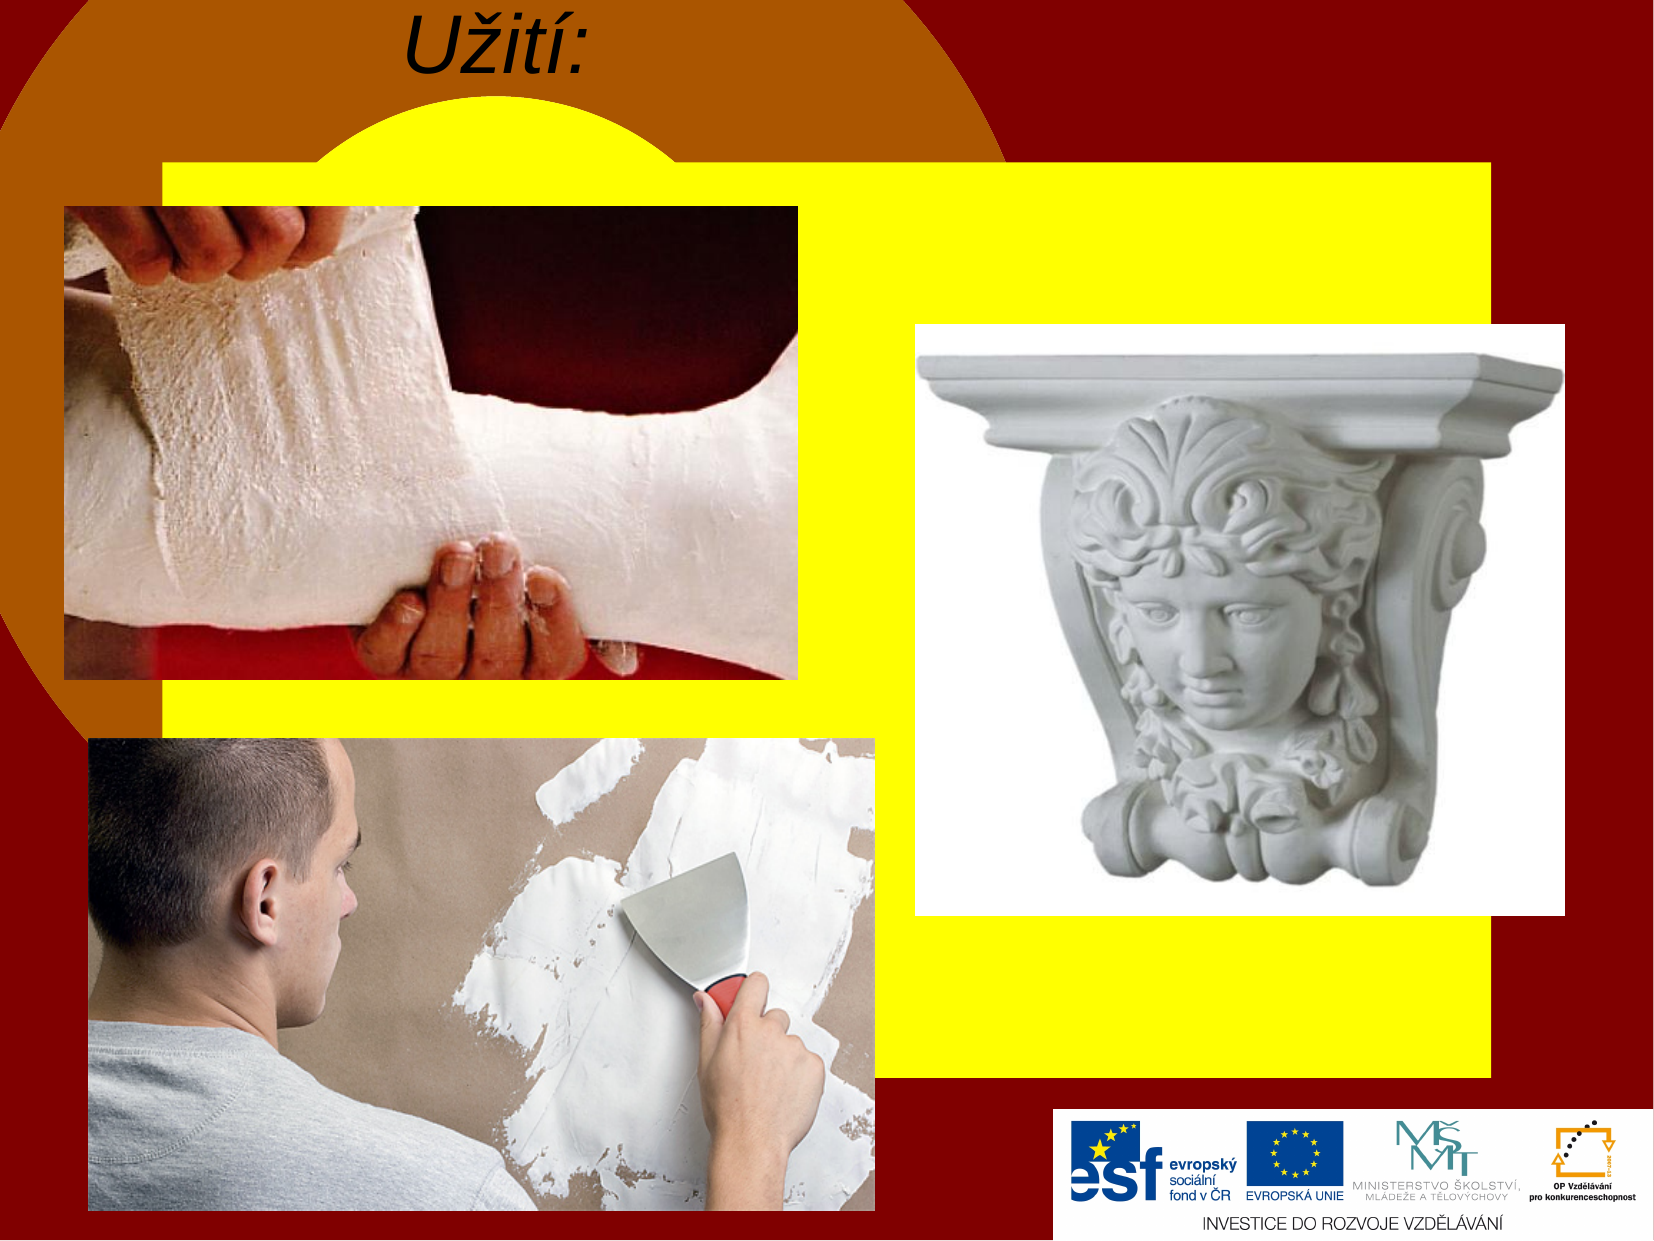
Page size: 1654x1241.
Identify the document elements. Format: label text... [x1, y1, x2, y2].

picture [1053, 1109, 1654, 1241]
picture [88, 738, 875, 1211]
title Užití: [0, 0, 1241, 148]
text_box [162, 162, 1492, 1078]
picture [915, 324, 1565, 916]
picture [64, 206, 798, 680]
